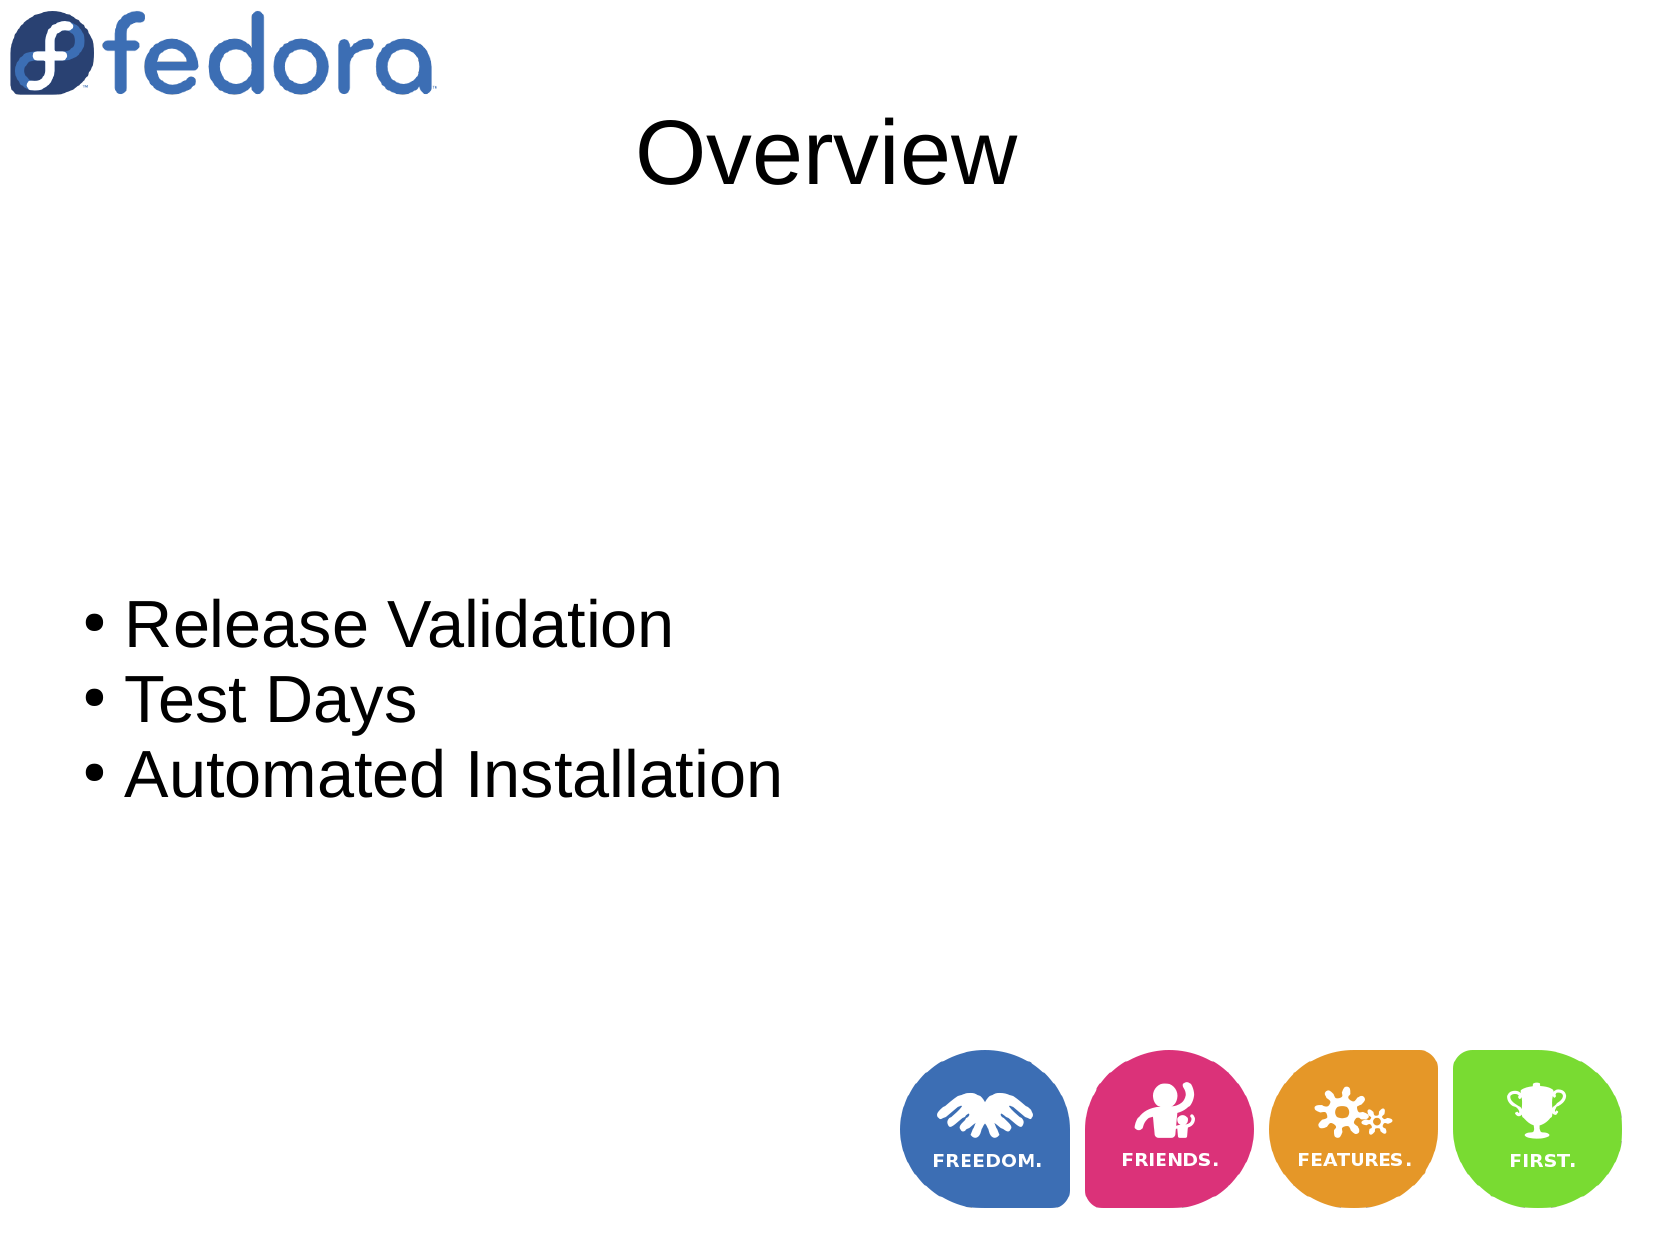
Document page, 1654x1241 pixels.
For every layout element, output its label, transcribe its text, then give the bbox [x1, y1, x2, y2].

subtitle Release Validation Test Days Automated Installation [82, 290, 1571, 1109]
title Overview [82, 49, 1571, 257]
picture [900, 1050, 1622, 1208]
picture [10, 10, 437, 95]
